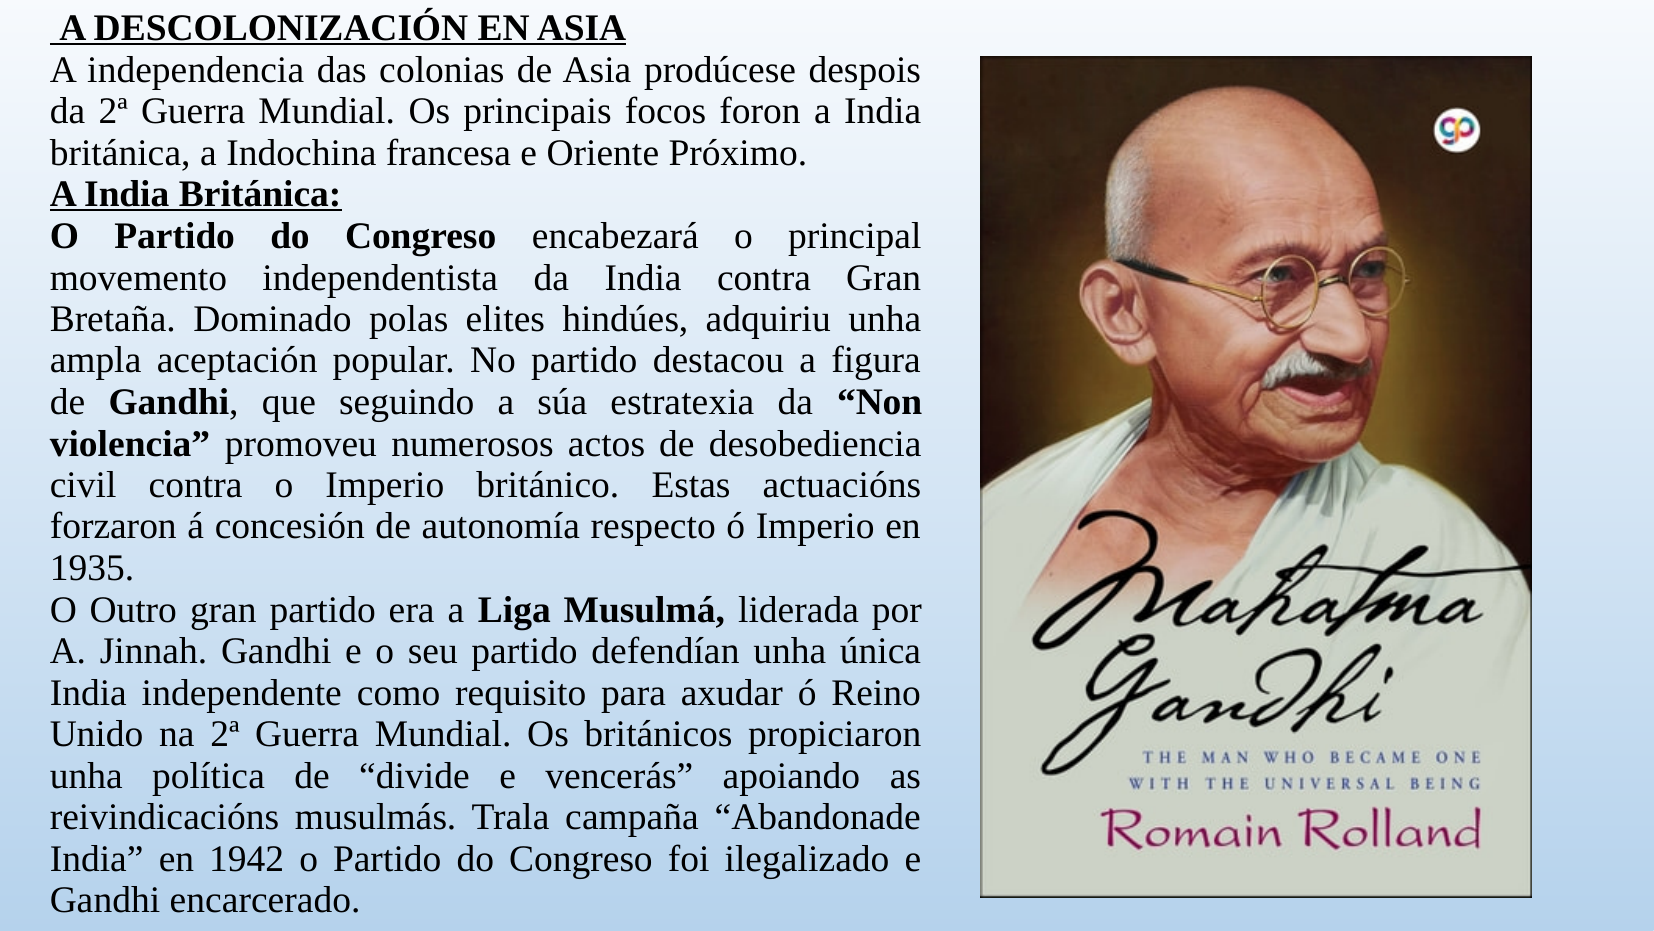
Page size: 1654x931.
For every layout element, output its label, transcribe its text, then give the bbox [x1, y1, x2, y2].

text_box A DESCOLONIZACIÓN EN ASIA A independencia das colonias de Asia prodúcese despois da 2ª Guerra Mundial. Os principais focos foron a India británica, a Indochina francesa e Oriente Próximo. A India Británica: O Partido do Congreso encabezará o principal movemento independentista da India contra Gran Bretaña. Dominado polas elites hindúes, adquiriu unha ampla aceptación popular. No partido destacou a figura de Gandhi, que seguindo a súa estratexia da “Non violencia” promoveu numerosos actos de desobediencia civil contra o Imperio británico. Estas actuacións forzaron á concesión de autonomía respecto ó Imperio en 1935. O Outro gran partido era a Liga Musulmá, liderada por A. Jinnah. Gandhi e o seu partido defendían unha única India independente como requisito para axudar ó Reino Unido na 2ª Guerra Mundial. Os británicos propiciaron unha política de “divide e vencerás” apoiando as reivindicacións musulmás. Trala campaña “Abandonade India” en 1942 o Partido do Congreso foi ilegalizado e Gandhi encarcerado. [35, 0, 938, 930]
picture [980, 56, 1532, 898]
